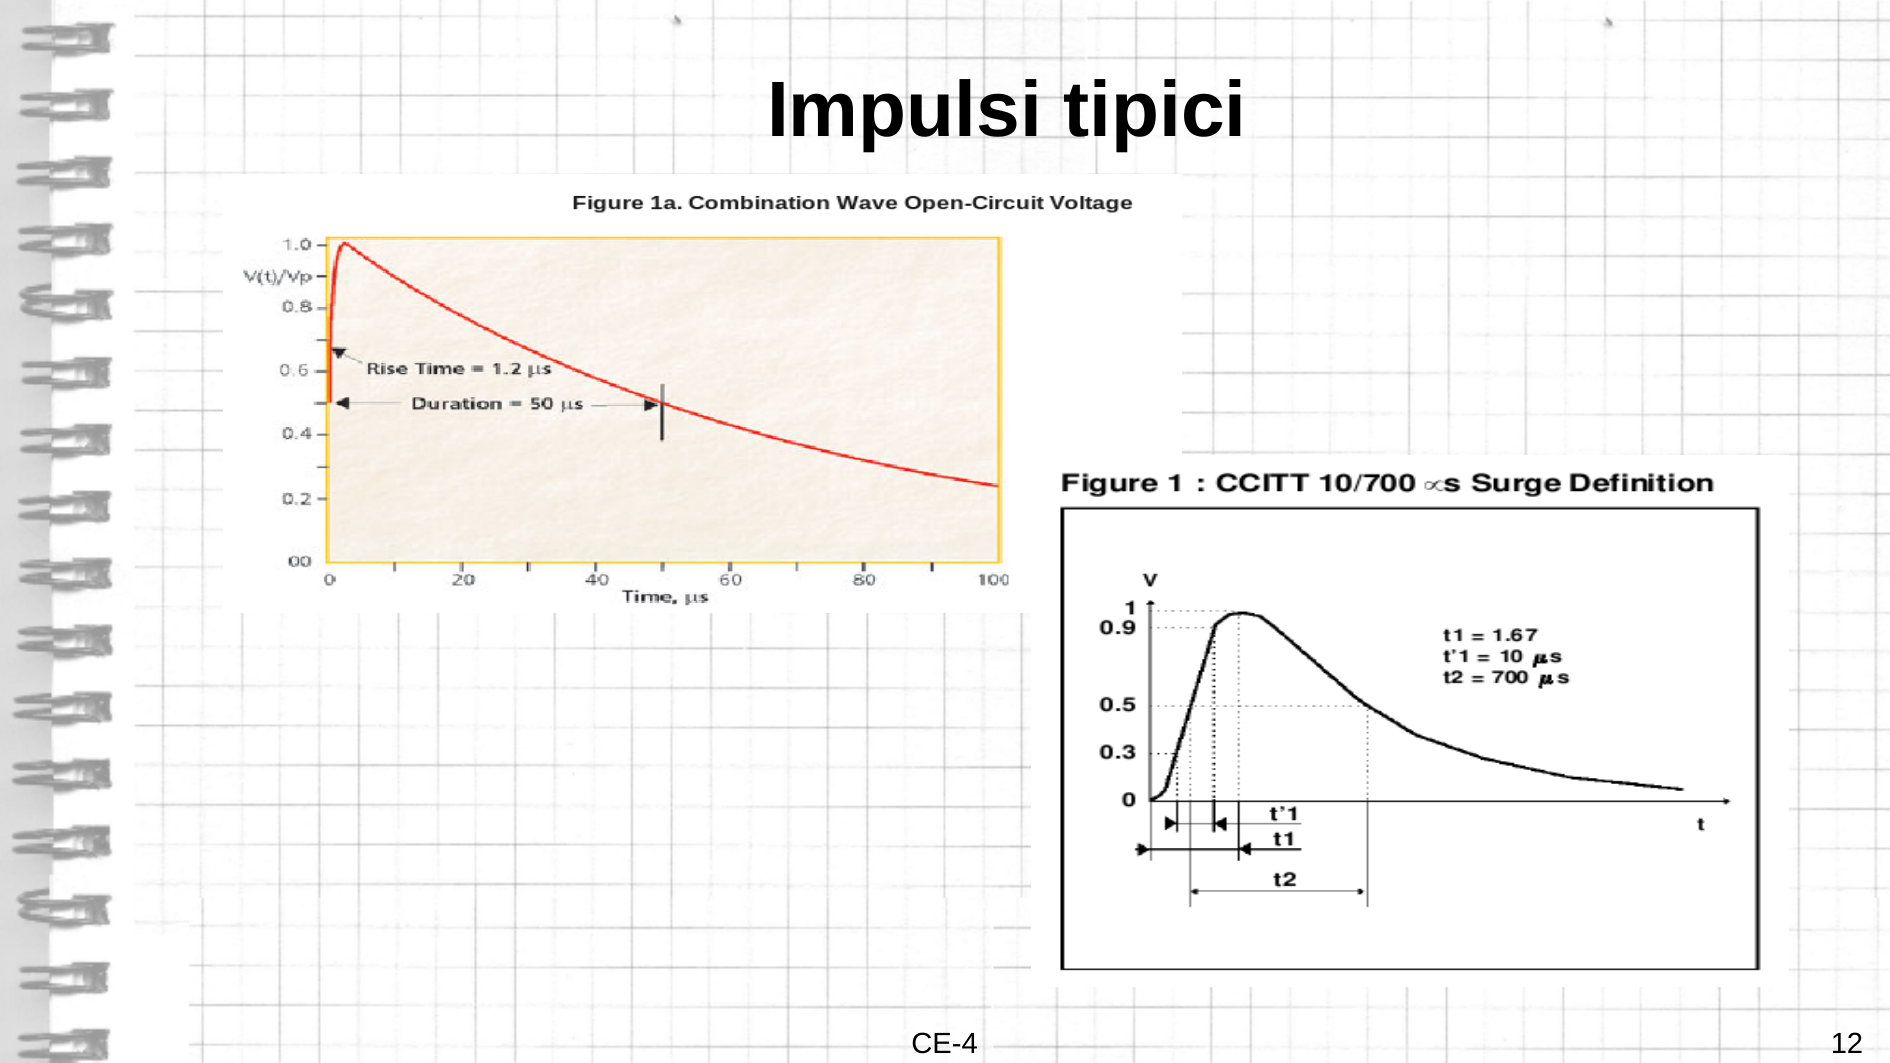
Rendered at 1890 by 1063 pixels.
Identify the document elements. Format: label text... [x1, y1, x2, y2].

picture [0, 0, 1890, 1063]
title Impulsi tipici [124, 20, 1890, 198]
